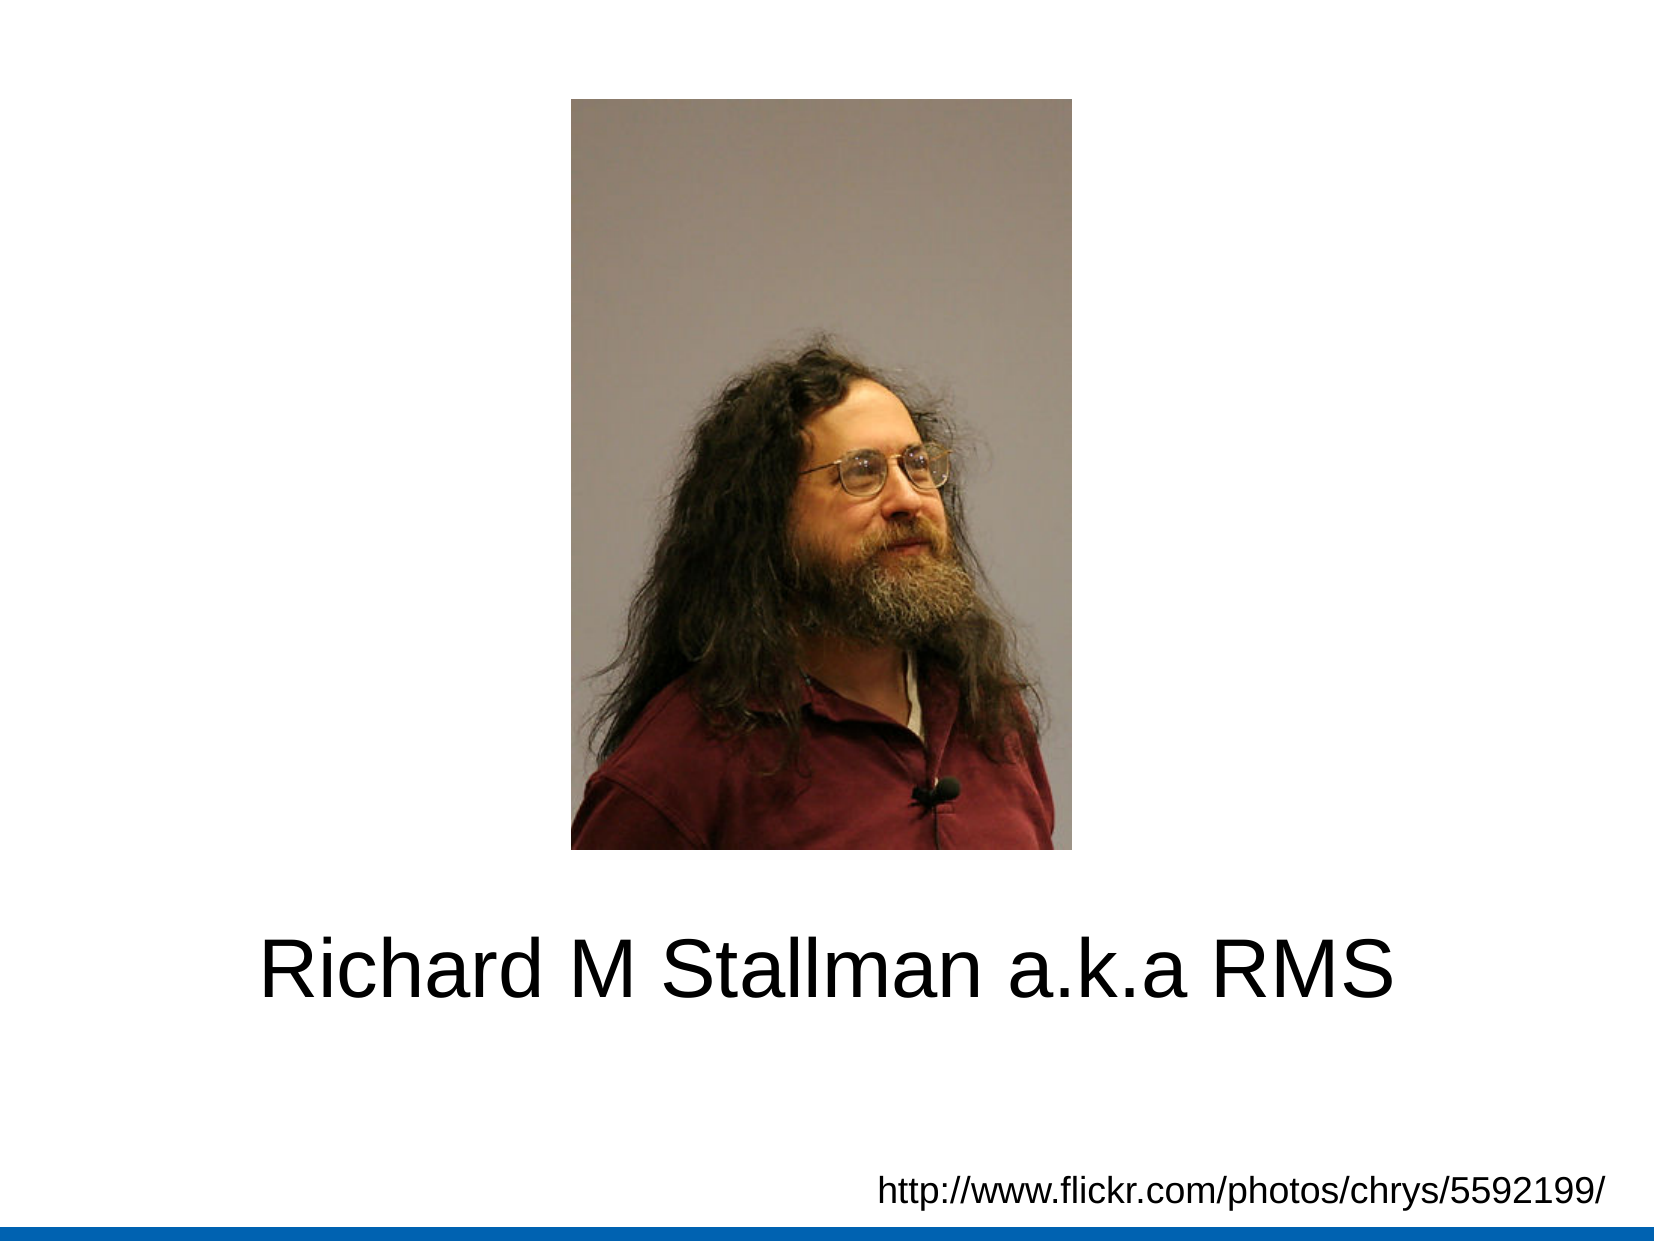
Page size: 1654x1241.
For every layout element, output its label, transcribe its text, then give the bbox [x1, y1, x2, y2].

text_box http://www.flickr.com/photos/chrys/5592199/ [862, 1162, 1625, 1220]
subtitle Richard M Stallman a.k.a RMS [121, 765, 1534, 1172]
picture [571, 99, 1072, 765]
